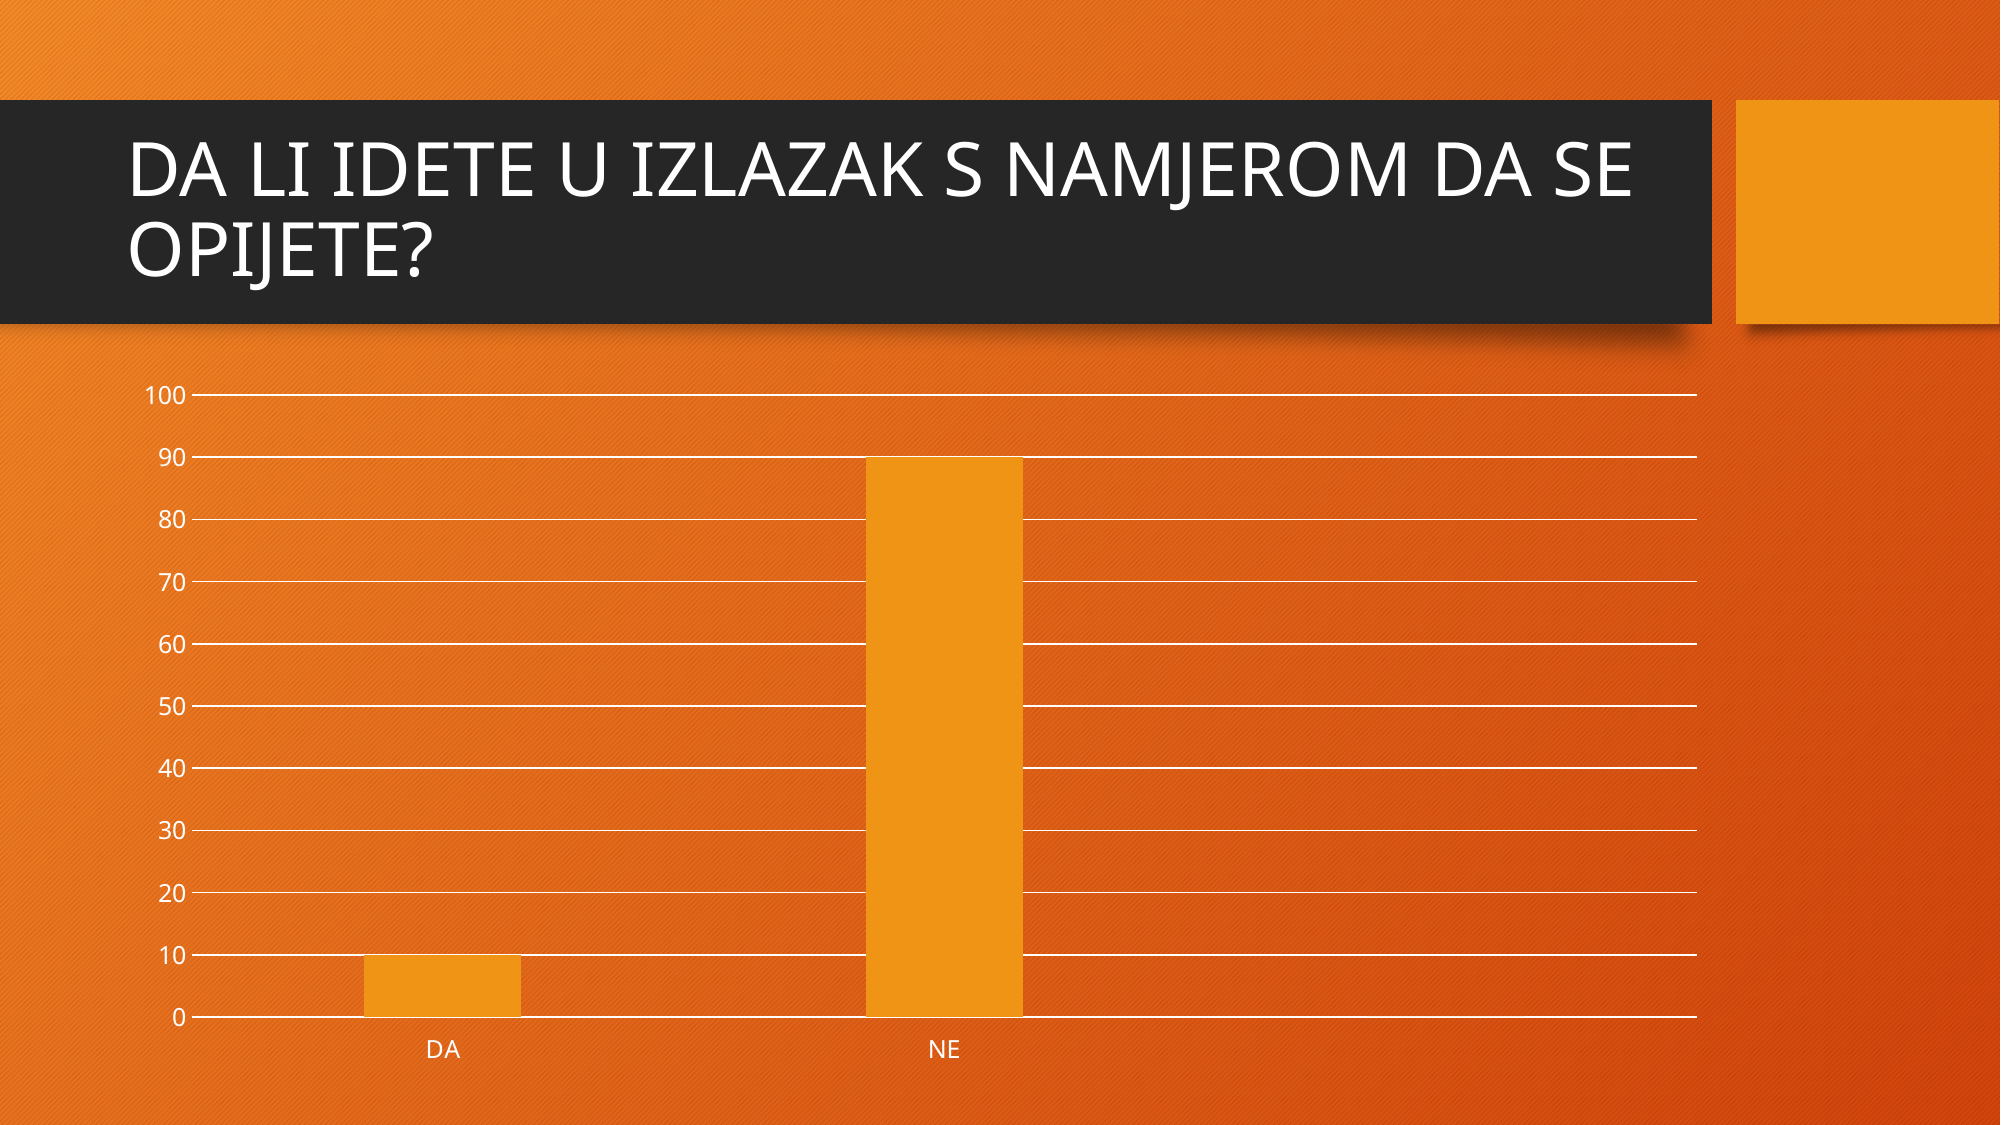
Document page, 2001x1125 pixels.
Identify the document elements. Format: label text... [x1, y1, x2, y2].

chart [111, 363, 1729, 1081]
title DA LI IDETE U IZLAZAK S NAMJEROM DA SE OPIJETE? [111, 123, 1689, 301]
